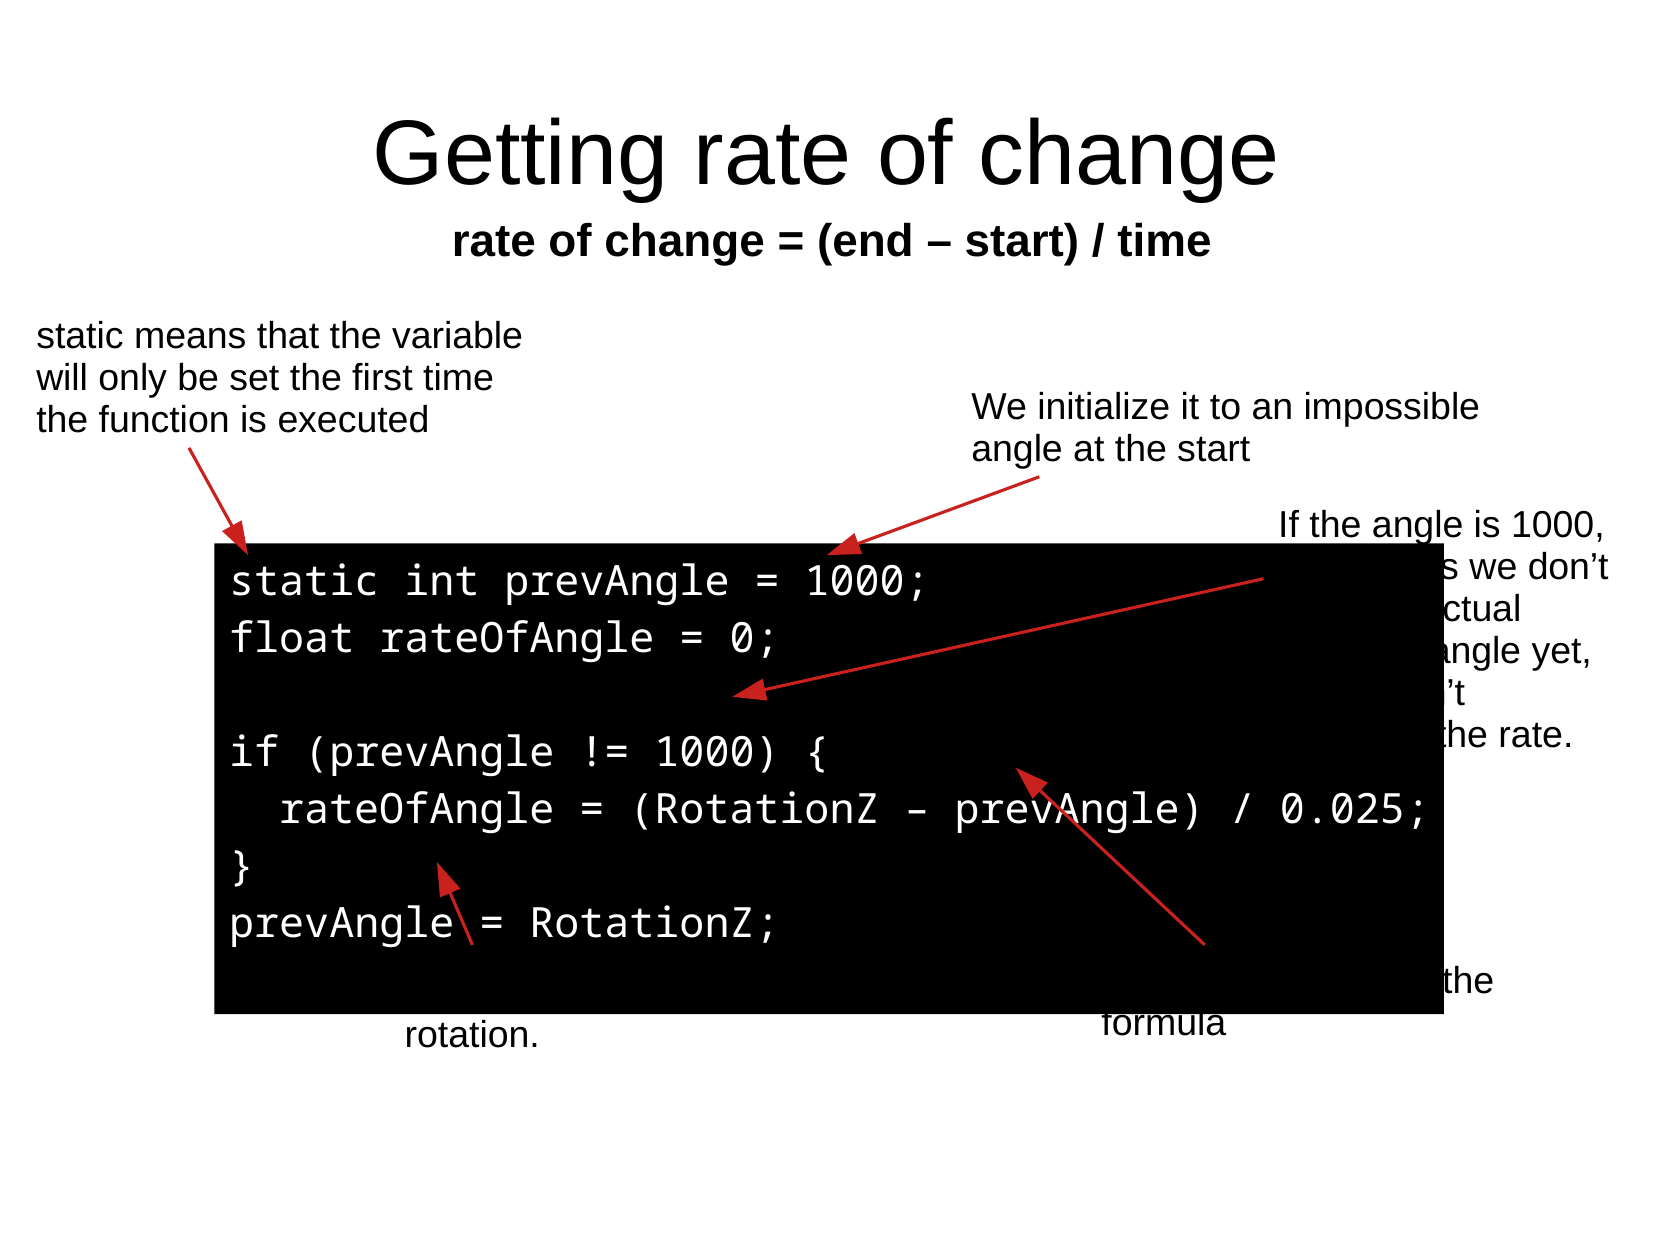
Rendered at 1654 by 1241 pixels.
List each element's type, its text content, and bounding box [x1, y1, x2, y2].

text_box If the angle is 1000, this means we don’t have an actual previous angle yet, so we can’t calculate the rate. [1263, 495, 1630, 805]
text_box static int prevAngle = 1000; float rateOfAngle = 0; if (prevAngle != 1000) { rateOfAngle = (RotationZ – prevAngle) / 0.025; } prevAngle = RotationZ; [214, 543, 1252, 893]
text_box Calculate rate using the formula [1086, 952, 1525, 1052]
text_box static means that the variable will only be set the first time the function is executed [21, 307, 567, 448]
text_box We initialize it to an impossible angle at the start [956, 377, 1588, 477]
title Getting rate of change [82, 49, 1571, 257]
text_box Save the current rotation. [389, 964, 828, 1063]
text_box rate of change = (end – start) / time [437, 207, 1243, 274]
